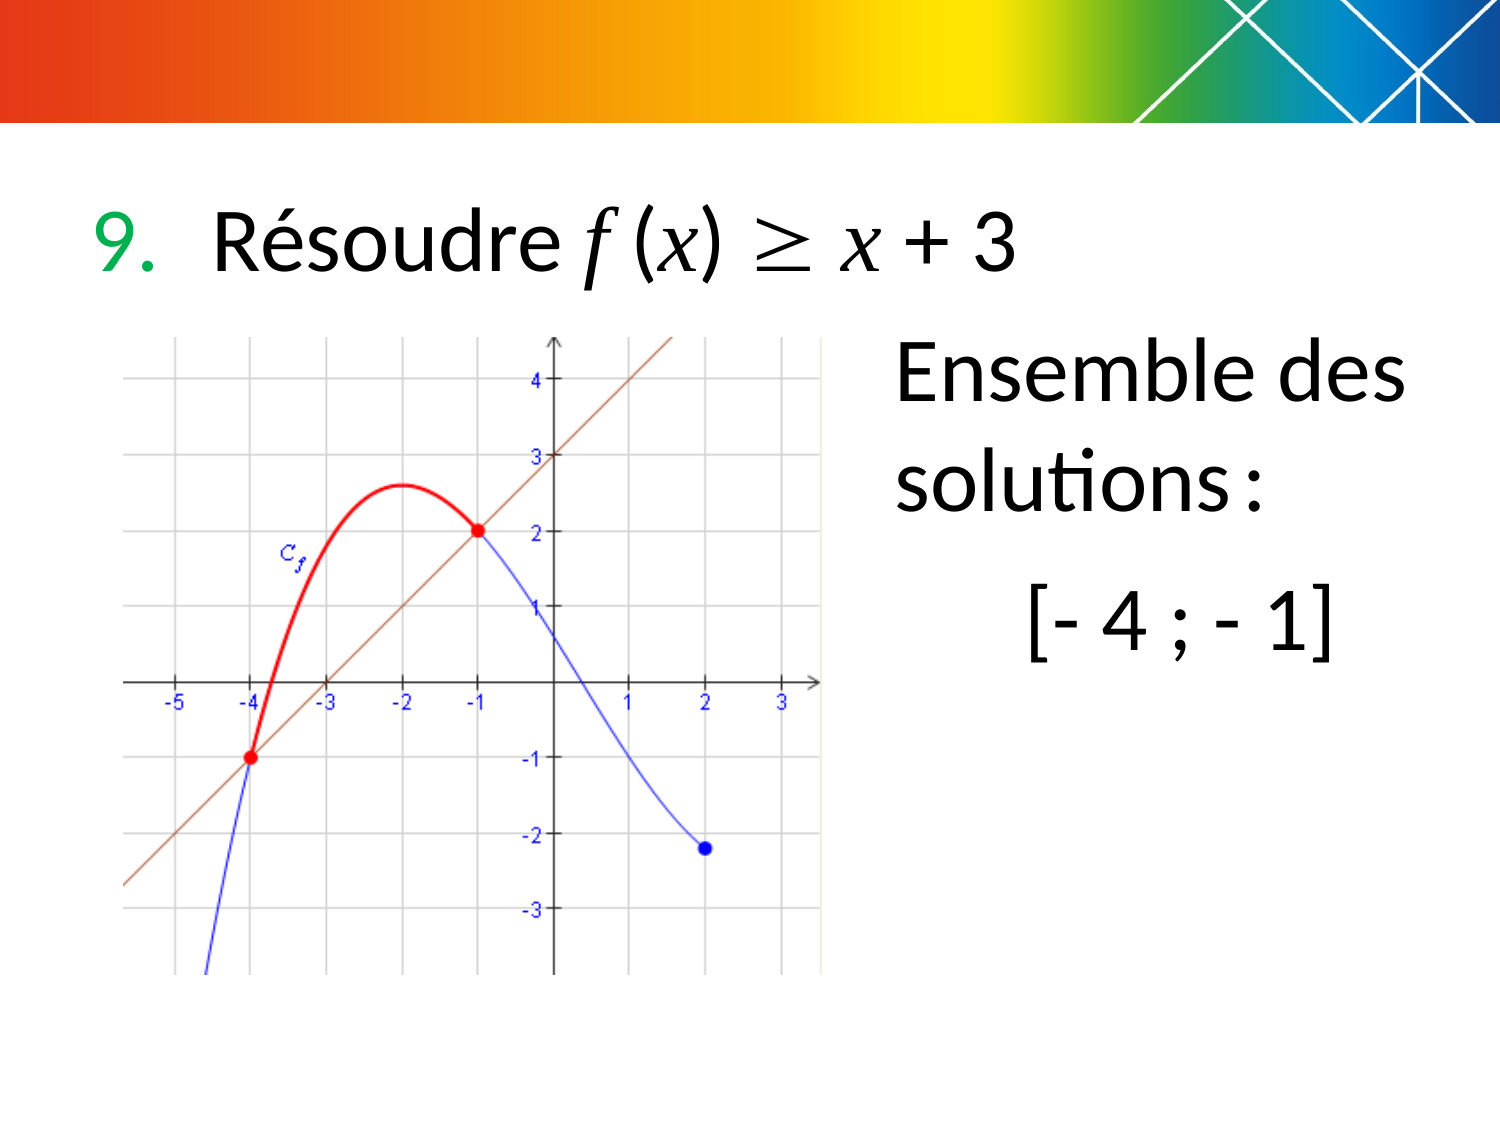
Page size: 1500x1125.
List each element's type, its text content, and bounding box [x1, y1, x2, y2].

title Résoudre f (x)  x + 3 [75, 163, 1426, 305]
text_box [- 4 ; - 1] [1009, 550, 1392, 677]
picture [1340, 0, 1500, 123]
picture [0, 0, 1359, 123]
text_box Ensemble des solutions : [879, 302, 1445, 538]
picture [123, 337, 822, 975]
